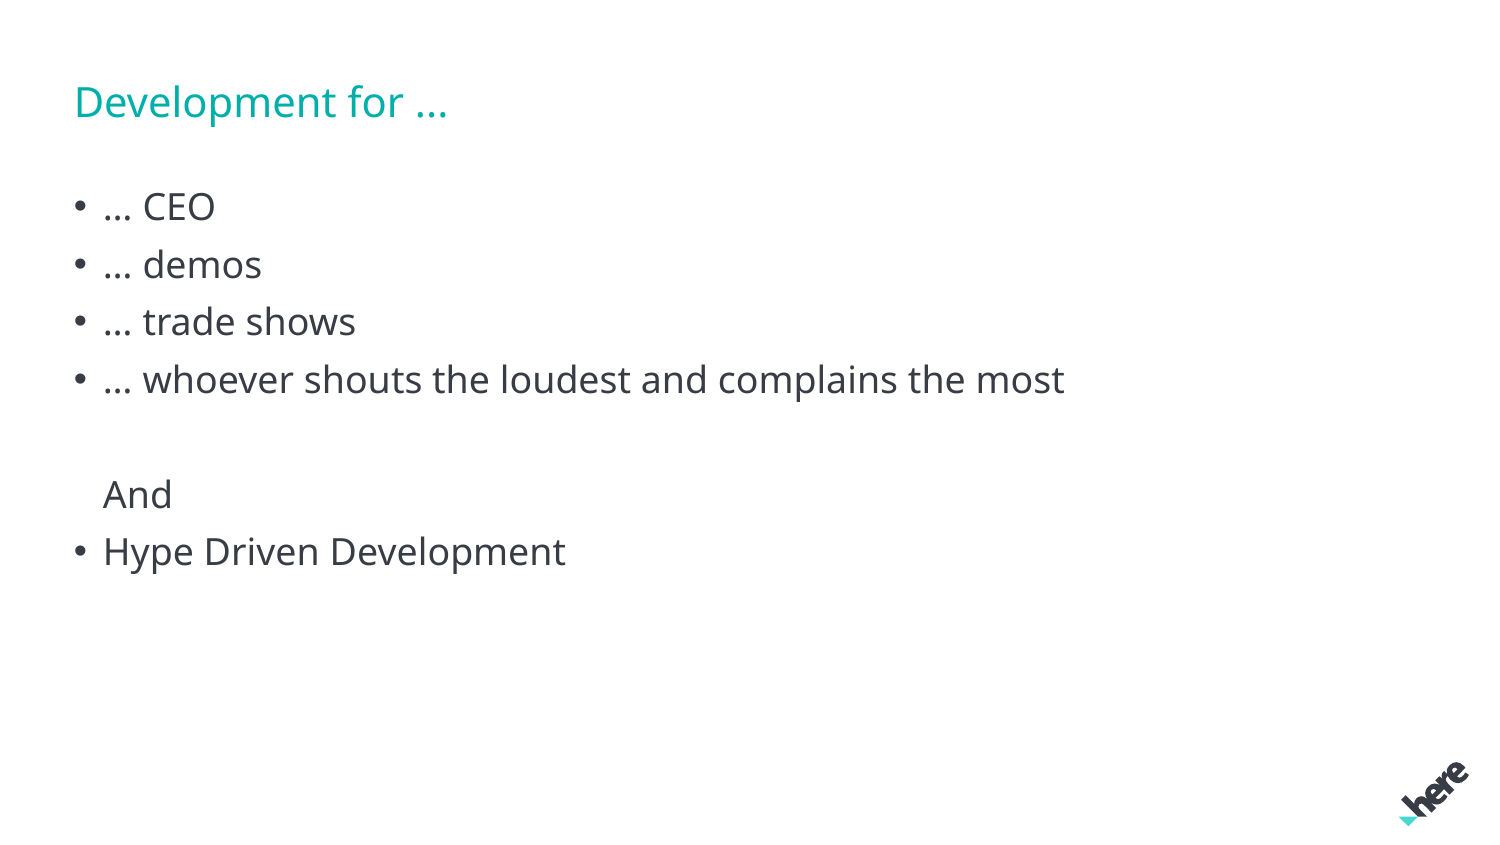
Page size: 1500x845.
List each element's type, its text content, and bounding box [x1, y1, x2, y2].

title Development for ... [68, 34, 1388, 130]
list … CEO … demos … trade shows … whoever shouts the loudest and complains the most And Hype Driven Development [68, 180, 1388, 757]
